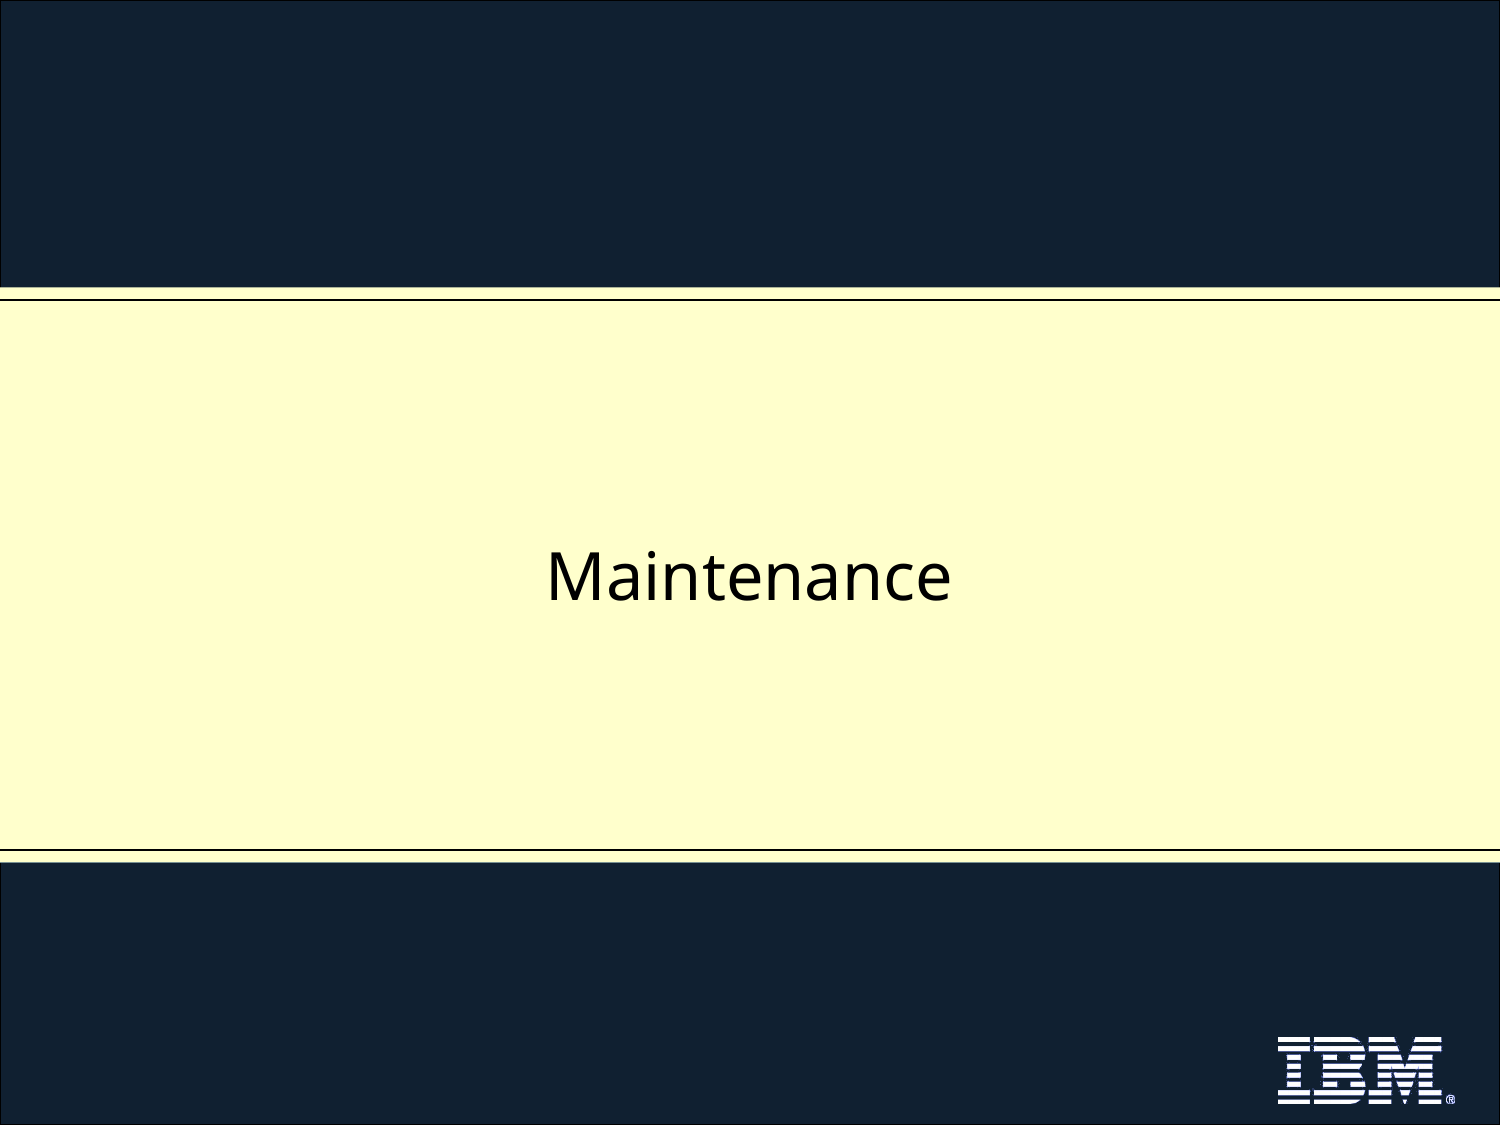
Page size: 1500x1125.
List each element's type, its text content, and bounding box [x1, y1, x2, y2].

text_box Maintenance [0, 851, 1500, 863]
text_box Maintenance [0, 301, 1500, 849]
picture [1278, 1037, 1484, 1104]
text_box Maintenance [0, 287, 1500, 299]
